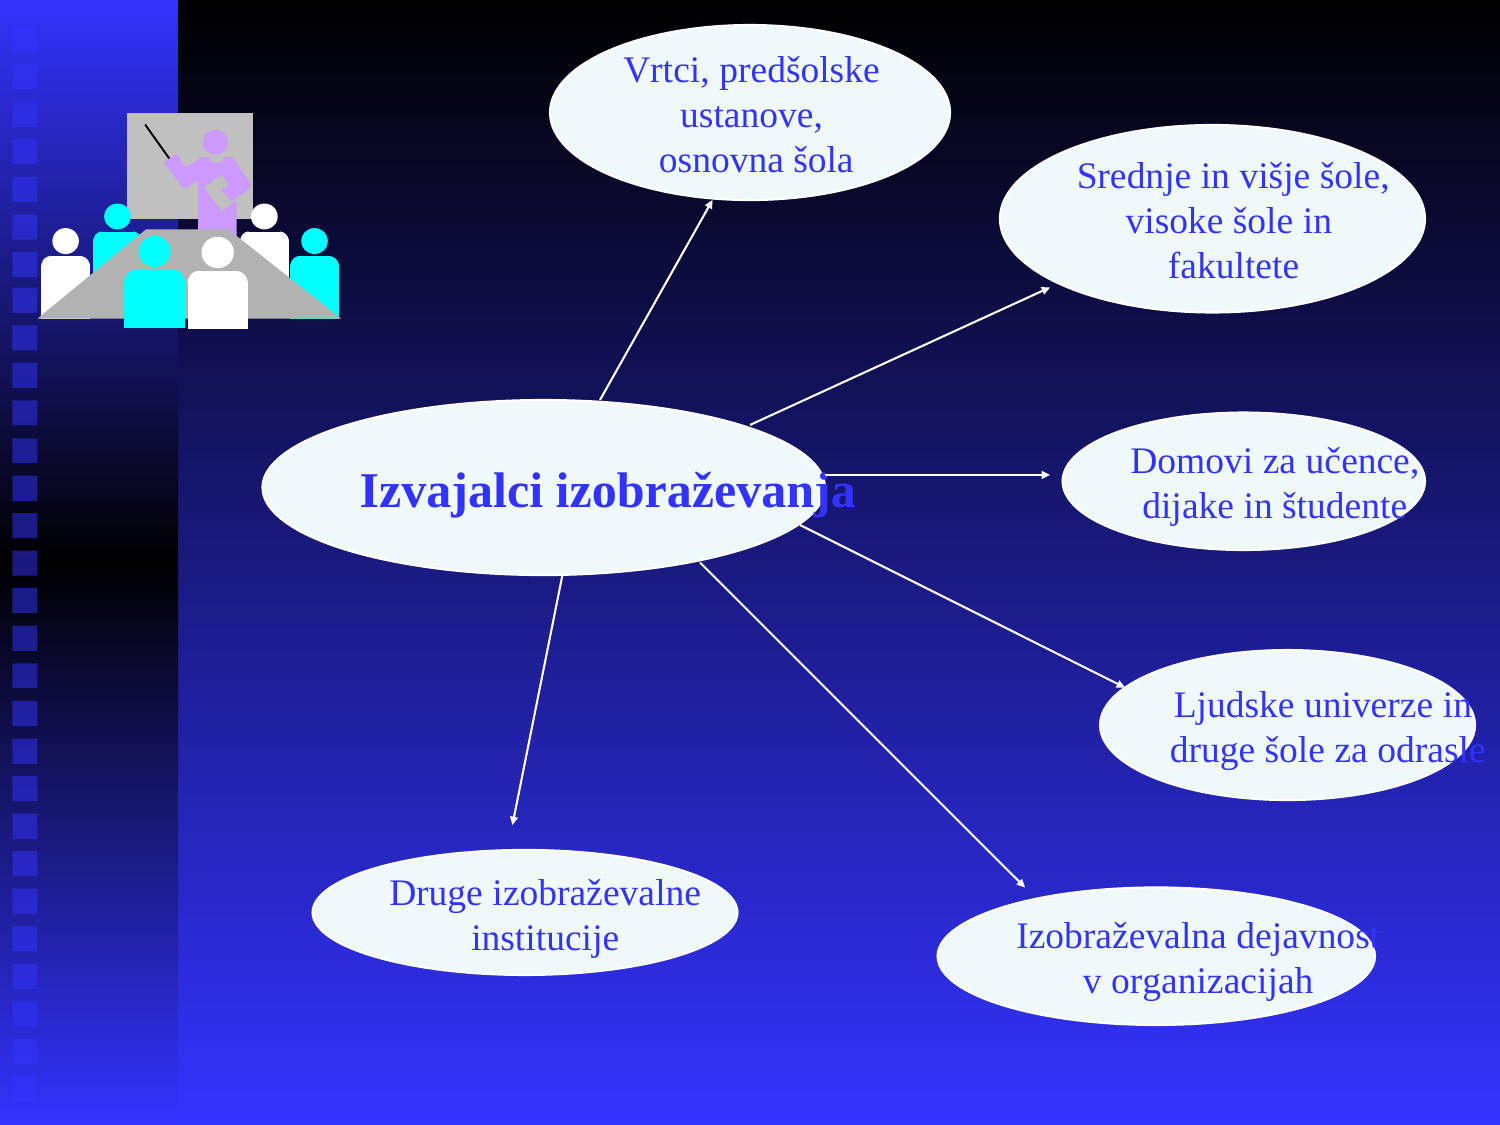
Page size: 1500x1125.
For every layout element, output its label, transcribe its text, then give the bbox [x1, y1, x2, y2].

text_box Izobraževalna dejavnost v organizacijah [937, 887, 1376, 1026]
text_box Ljudske univerze in druge šole za odrasle [1100, 650, 1476, 801]
text_box Druge izobraževalne institucije [312, 849, 738, 976]
text_box Izvajalci izobraževanja [262, 399, 825, 576]
picture [37, 112, 342, 330]
text_box Domovi za učence, dijake in študente [1062, 412, 1426, 551]
text_box Vrtci, predšolske ustanove, osnovna šola [549, 24, 951, 201]
text_box Srednje in višje šole, visoke šole in fakultete [999, 124, 1426, 313]
